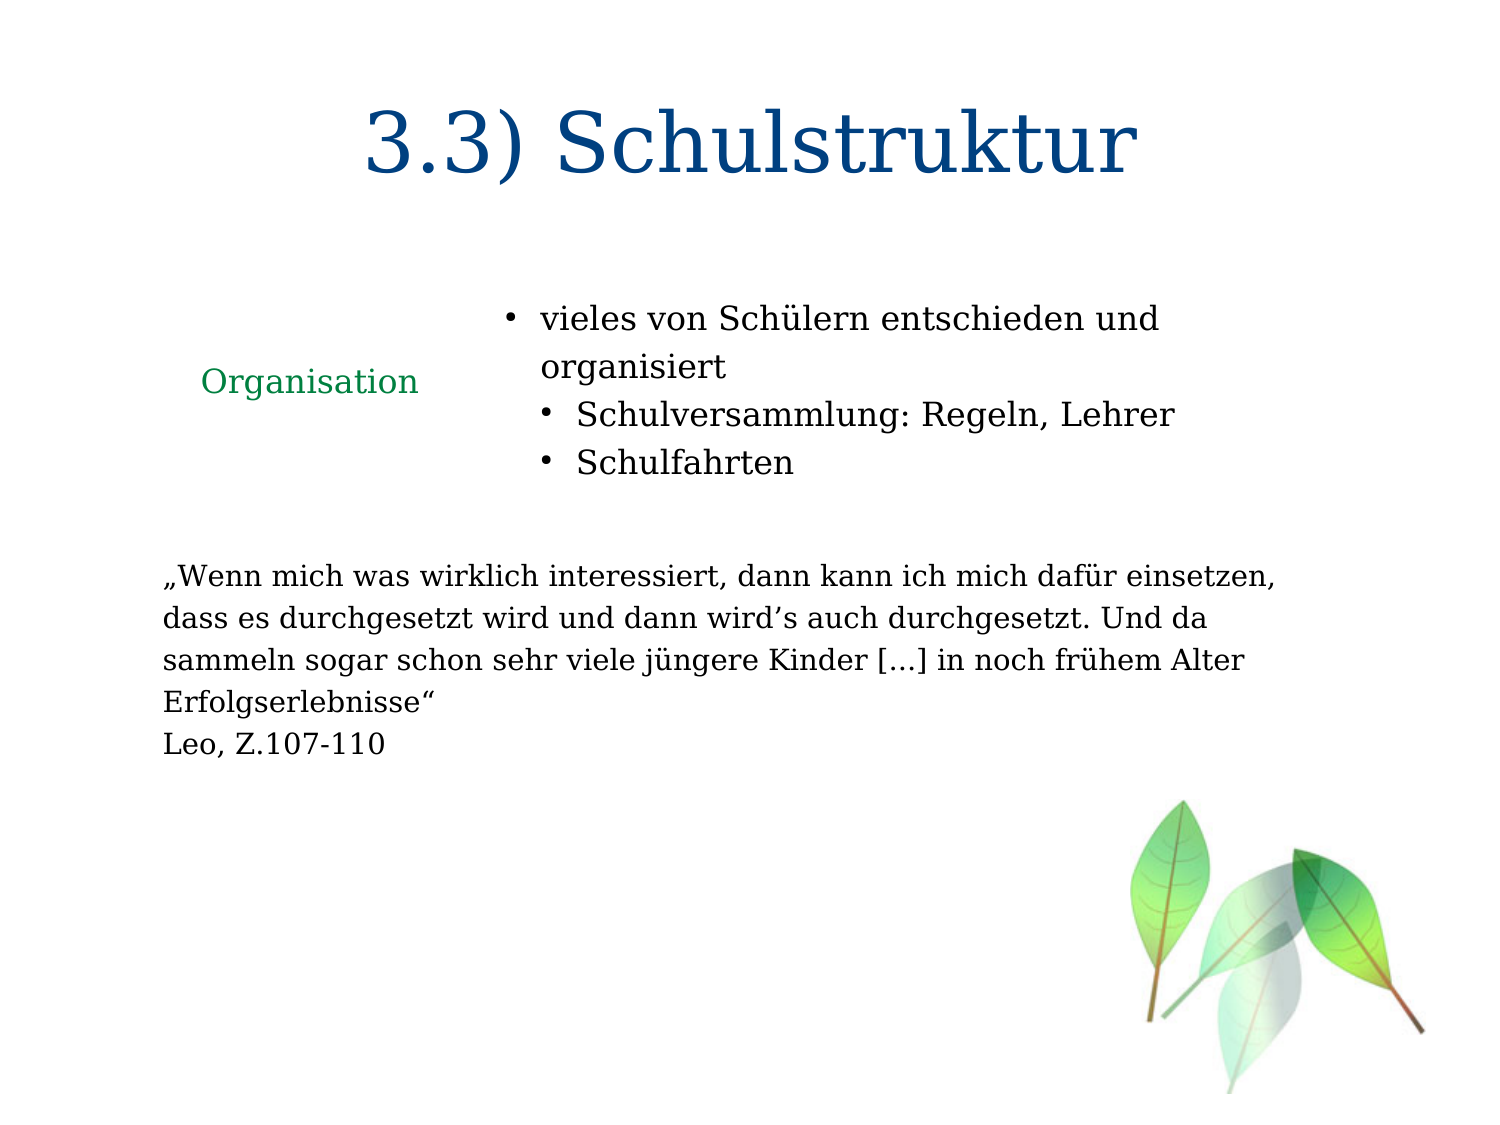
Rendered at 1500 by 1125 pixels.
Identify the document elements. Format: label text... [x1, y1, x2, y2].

text_box vieles von Schülern entschieden und organisiert Schulversammlung: Regeln, Lehrer Schulfahrten [454, 242, 1341, 489]
picture [1130, 799, 1426, 1094]
text_box „Wenn mich was wirklich interessiert, dann kann ich mich dafür einsetzen, dass es durchgesetzt wird und dann wird’s auch durchgesetzt. Und da sammeln sogar schon sehr viele jüngere Kinder [...] in noch frühem Alter Erfolgserlebnisse“ Leo, Z.107-110 [147, 543, 1359, 761]
text_box Organisation [135, 344, 485, 400]
title 3.3) Schulstruktur [75, 45, 1426, 233]
